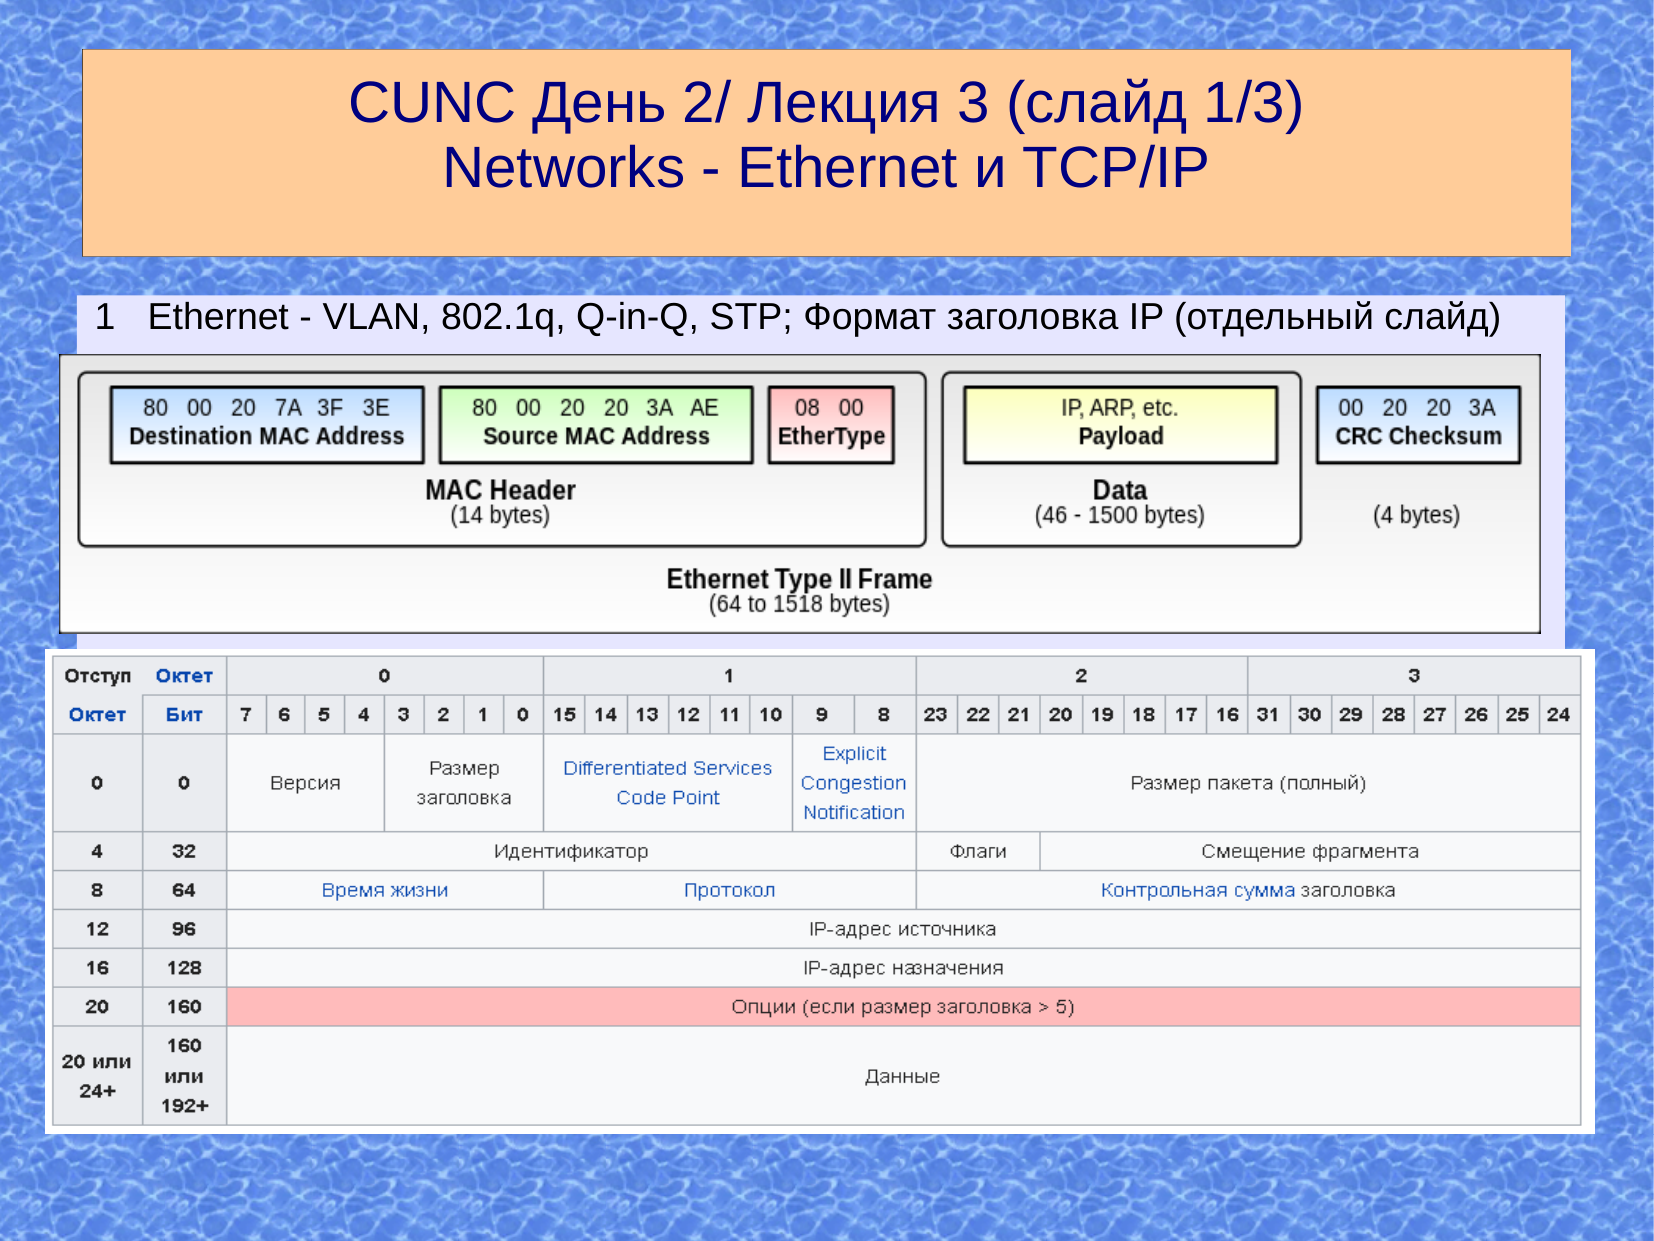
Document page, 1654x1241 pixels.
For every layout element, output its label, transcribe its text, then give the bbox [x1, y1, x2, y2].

list Ethernet - VLAN, 802.1q, Q-in-Q, STP; Формат заголовка IP (отдельный слайд) [76, 295, 1565, 649]
title CUNC День 2/ Лекция 3 (слайд 1/3) Networks - Ethernet и TCP/IP [82, 49, 1571, 257]
picture [0, 0, 1654, 1241]
